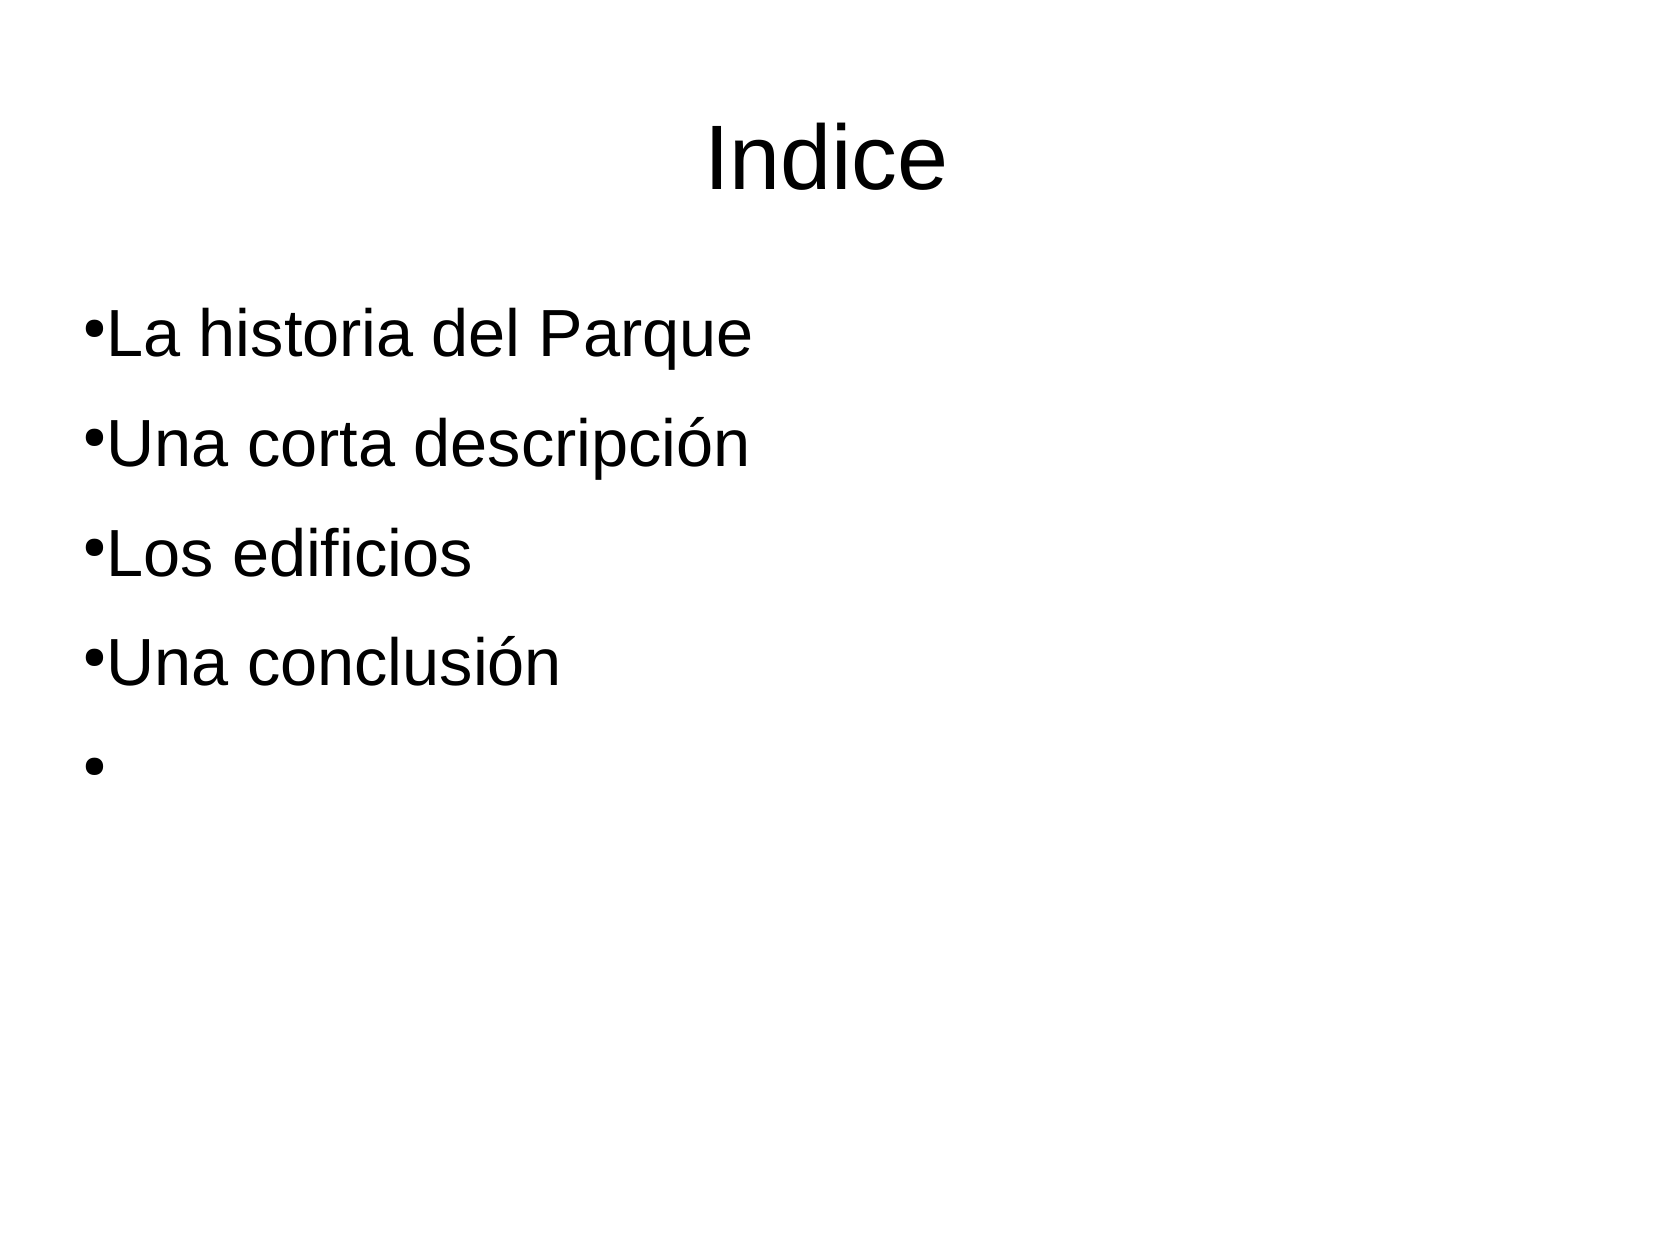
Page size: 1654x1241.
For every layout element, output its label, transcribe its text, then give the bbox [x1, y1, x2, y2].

title Indice [82, 49, 1571, 257]
list La historia del Parque Una corta descripción Los edificios Una conclusión [82, 290, 1571, 1010]
